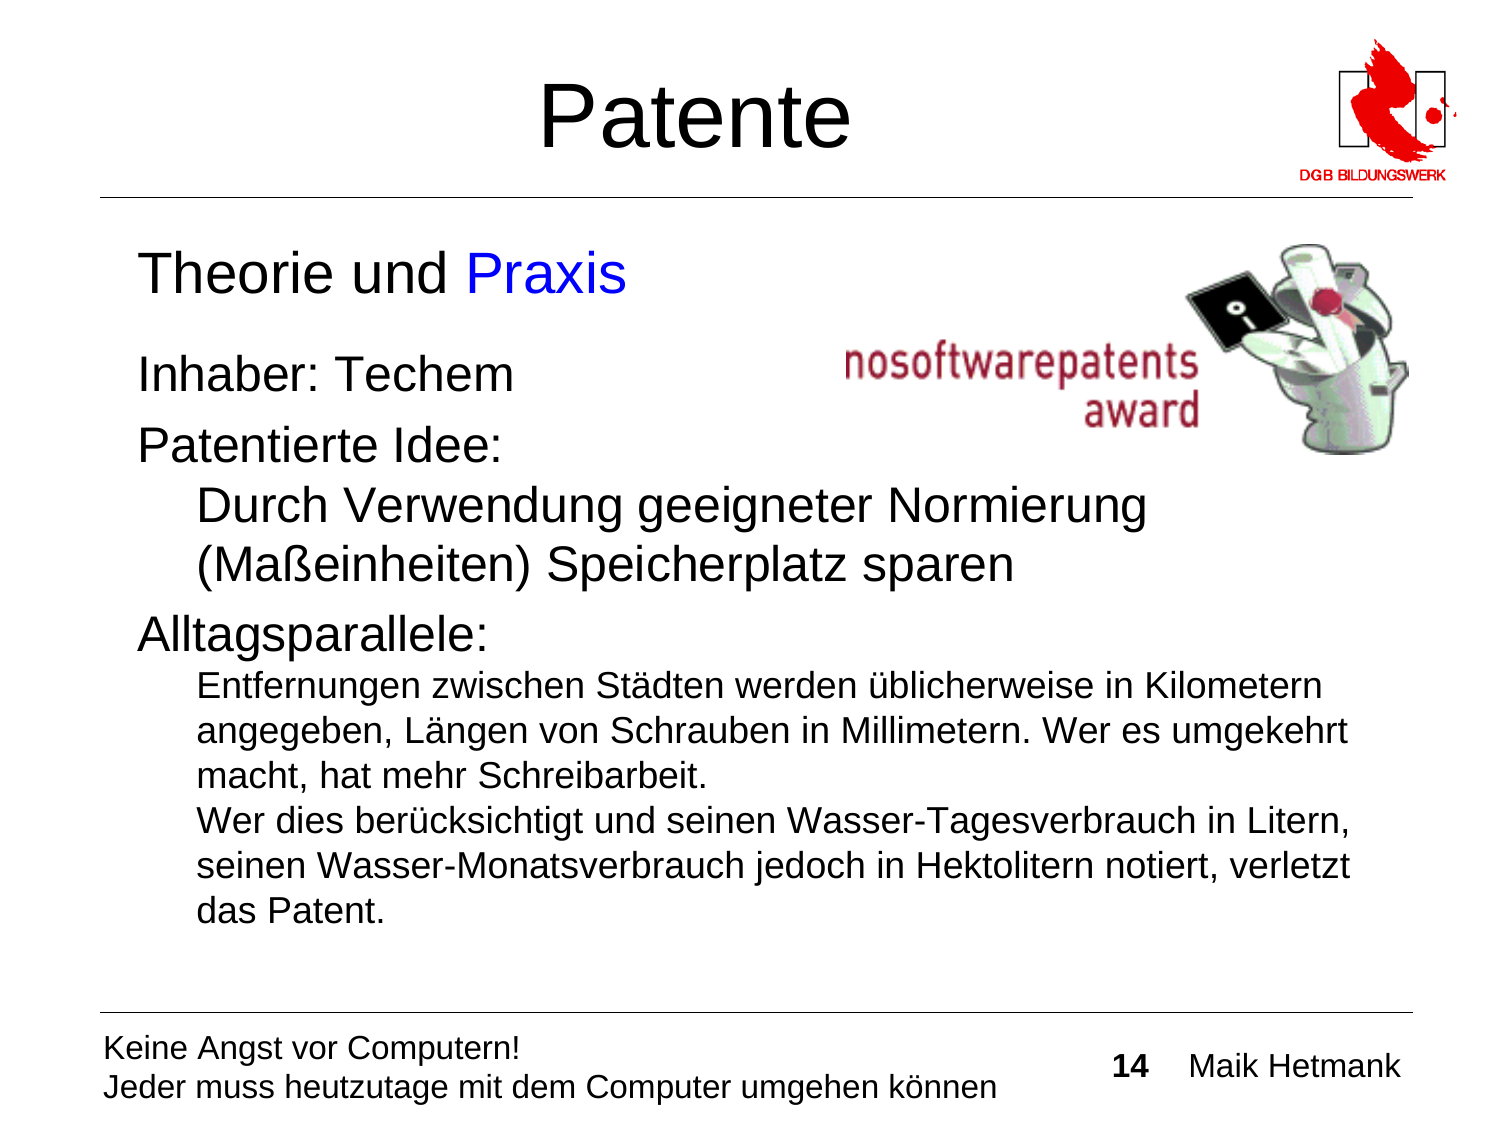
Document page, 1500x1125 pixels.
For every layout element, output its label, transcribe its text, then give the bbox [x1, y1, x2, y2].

text_box Theorie und Praxis [137, 236, 1407, 302]
text_box Alltagsparallele: Entfernungen zwischen Städten werden üblicherweise in Kilometern angegeben, Längen von Schrauben in Millimetern. Wer es umgekehrt macht, hat mehr Schreibarbeit. Wer dies berücksichtigt und seinen Wasser-Tagesverbrauch in Litern, seinen Wasser-Monatsverbrauch jedoch in Hektolitern notiert, verletzt das Patent. [137, 602, 1407, 928]
title Patente [87, 49, 1305, 175]
text_box Patentierte Idee: Durch Verwendung geeigneter Normierung (Maßeinheiten) Speicherplatz sparen [137, 413, 1407, 589]
text_box Inhaber: Techem [137, 342, 846, 409]
picture [846, 244, 1409, 455]
picture [1299, 37, 1457, 181]
